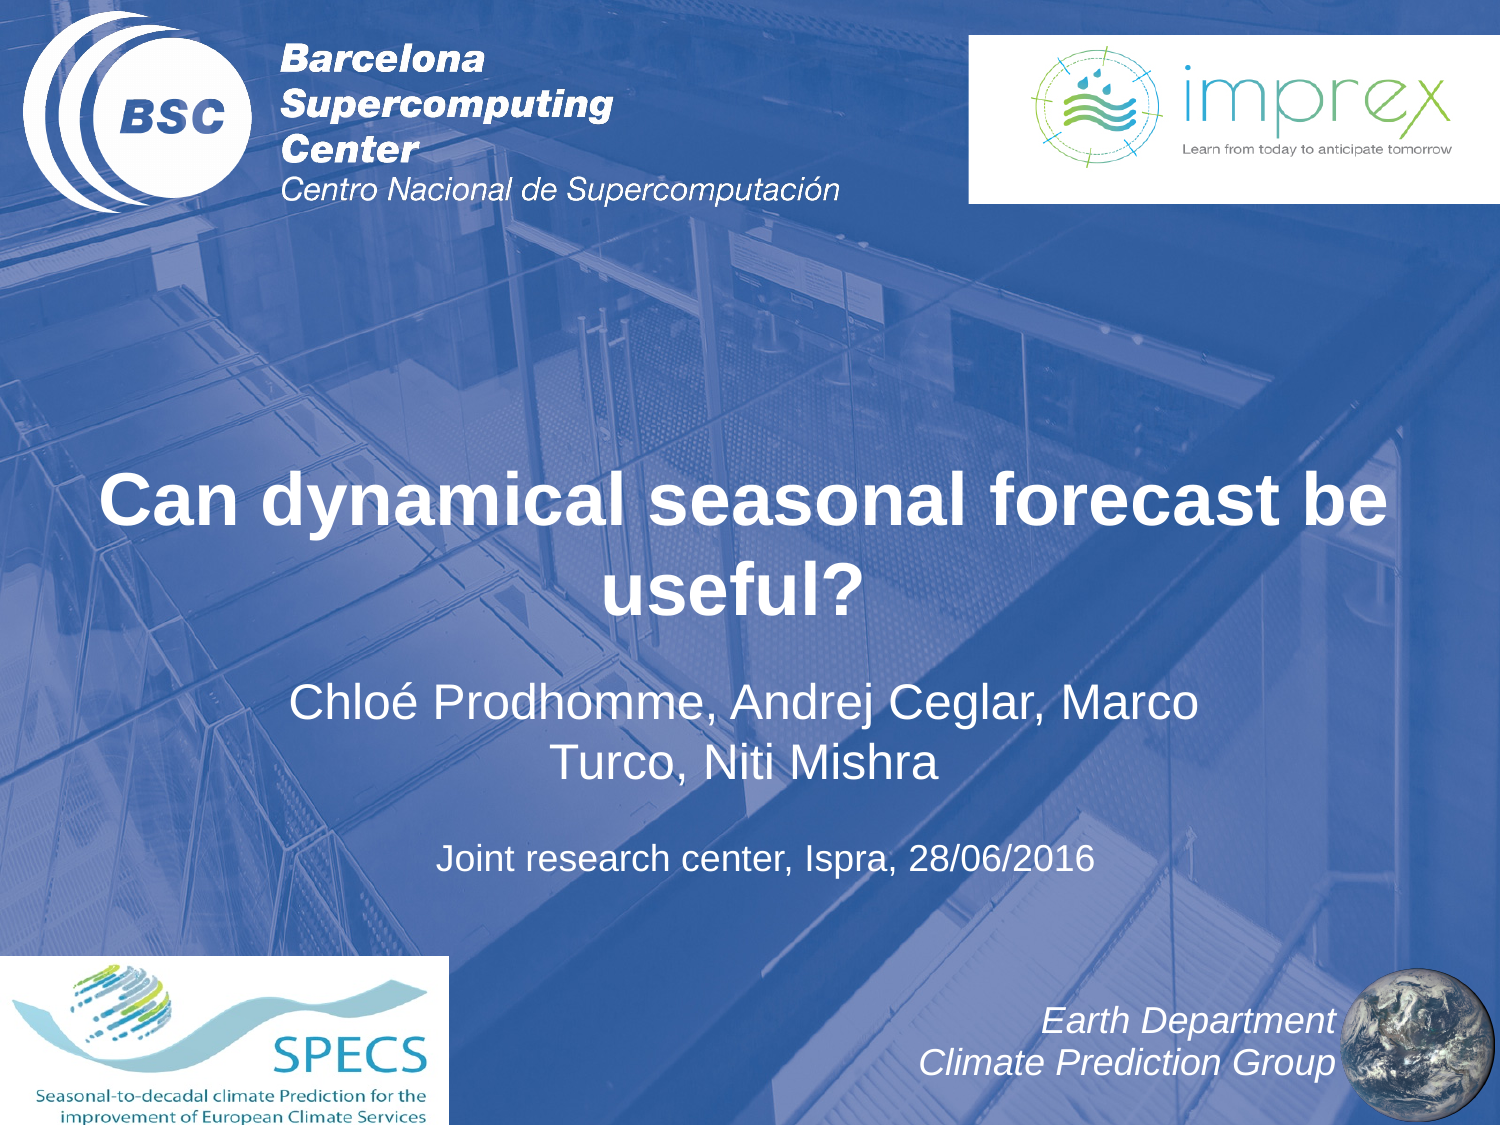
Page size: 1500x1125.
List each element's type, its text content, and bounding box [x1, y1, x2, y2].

text_box Joint research center, Ispra, 28/06/2016 [295, 826, 1111, 887]
title Can dynamical seasonal forecast be useful? [82, 401, 1406, 638]
text_box Chloé Prodhomme, Andrej Ceglar, Marco Turco, Niti Mishra [212, 662, 1276, 798]
picture [0, 0, 1500, 1125]
text_box Earth Department Climate Prediction Group [903, 992, 1352, 1091]
